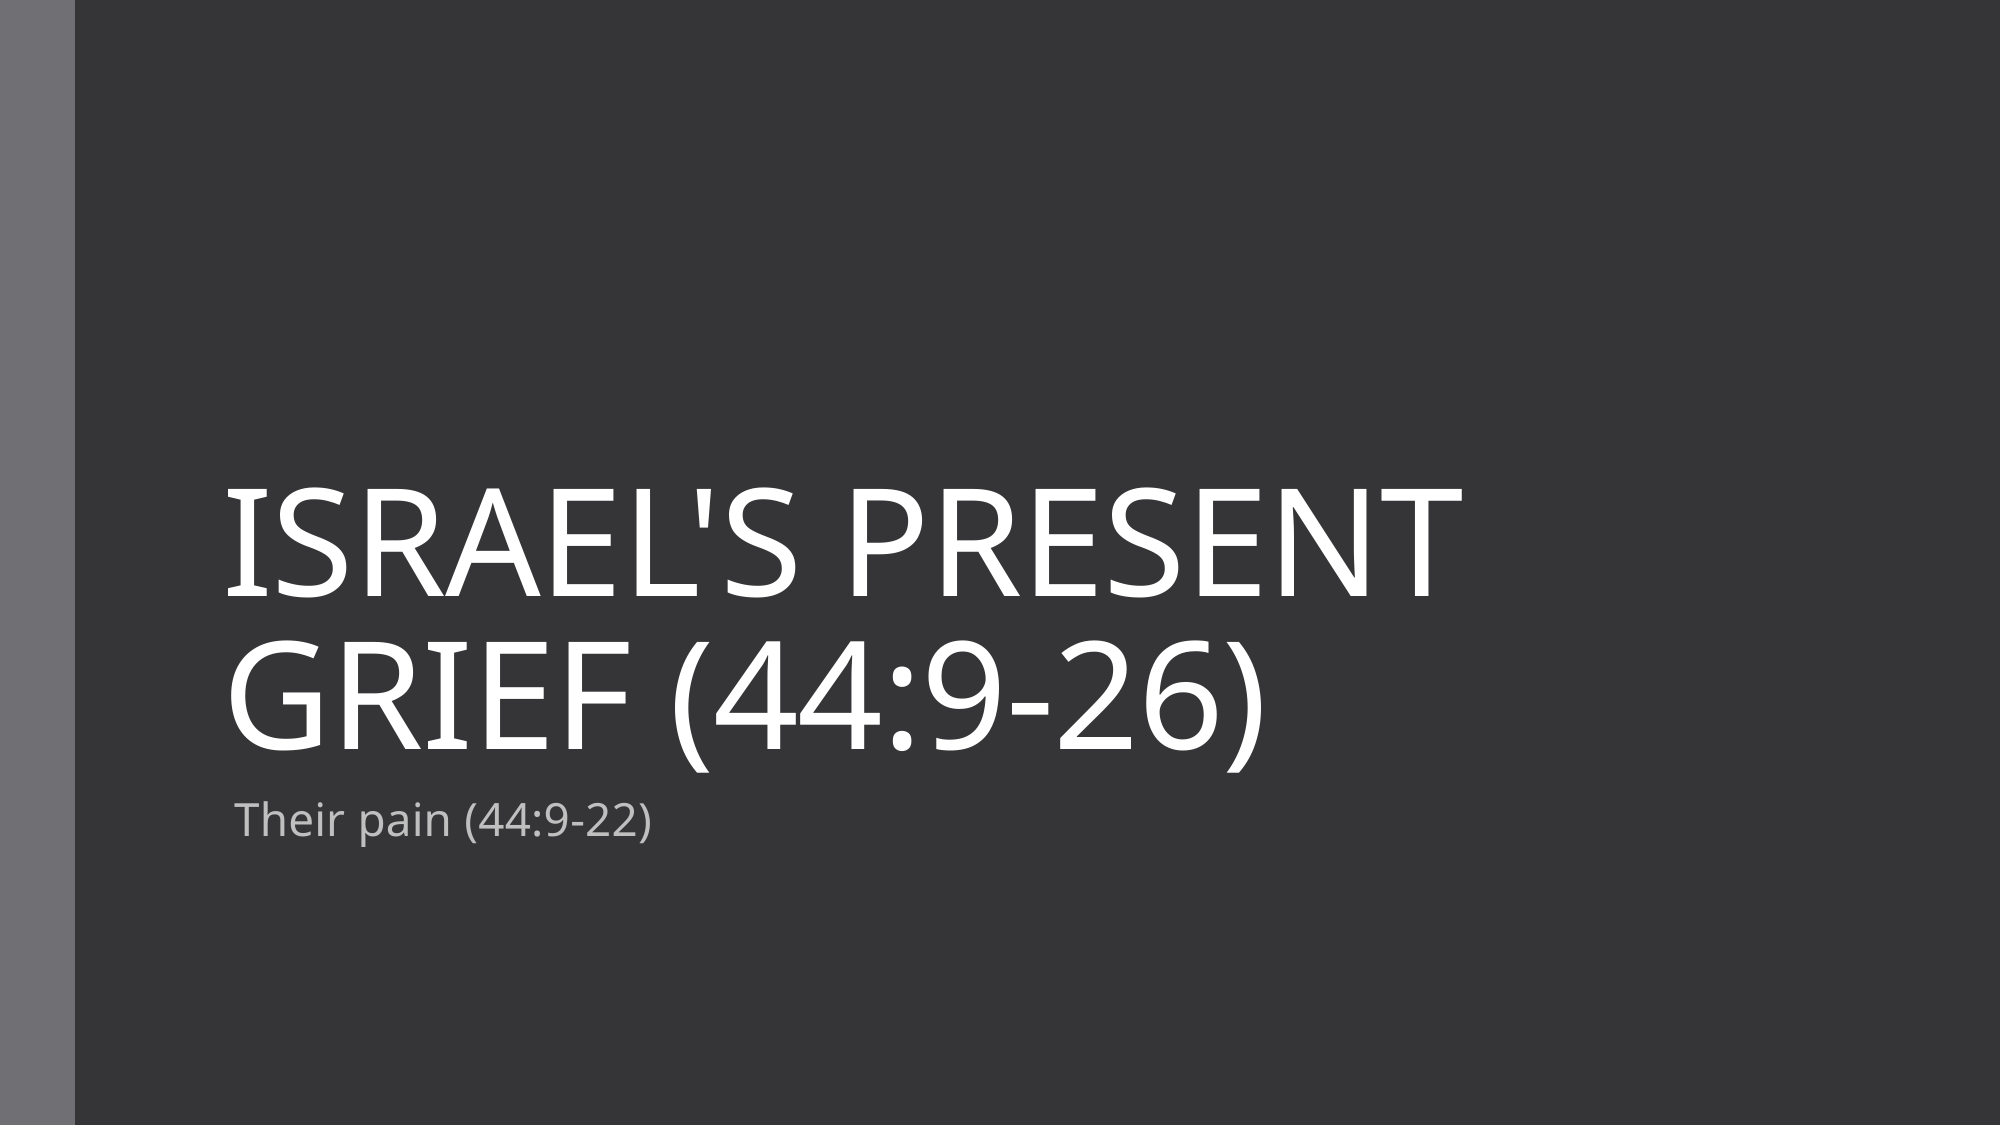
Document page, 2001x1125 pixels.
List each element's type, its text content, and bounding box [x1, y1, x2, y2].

subtitle Their pain (44:9-22) [206, 787, 1752, 1066]
title ISRAEL'S PRESENT GRIEF (44:9-26) [206, 124, 1752, 787]
